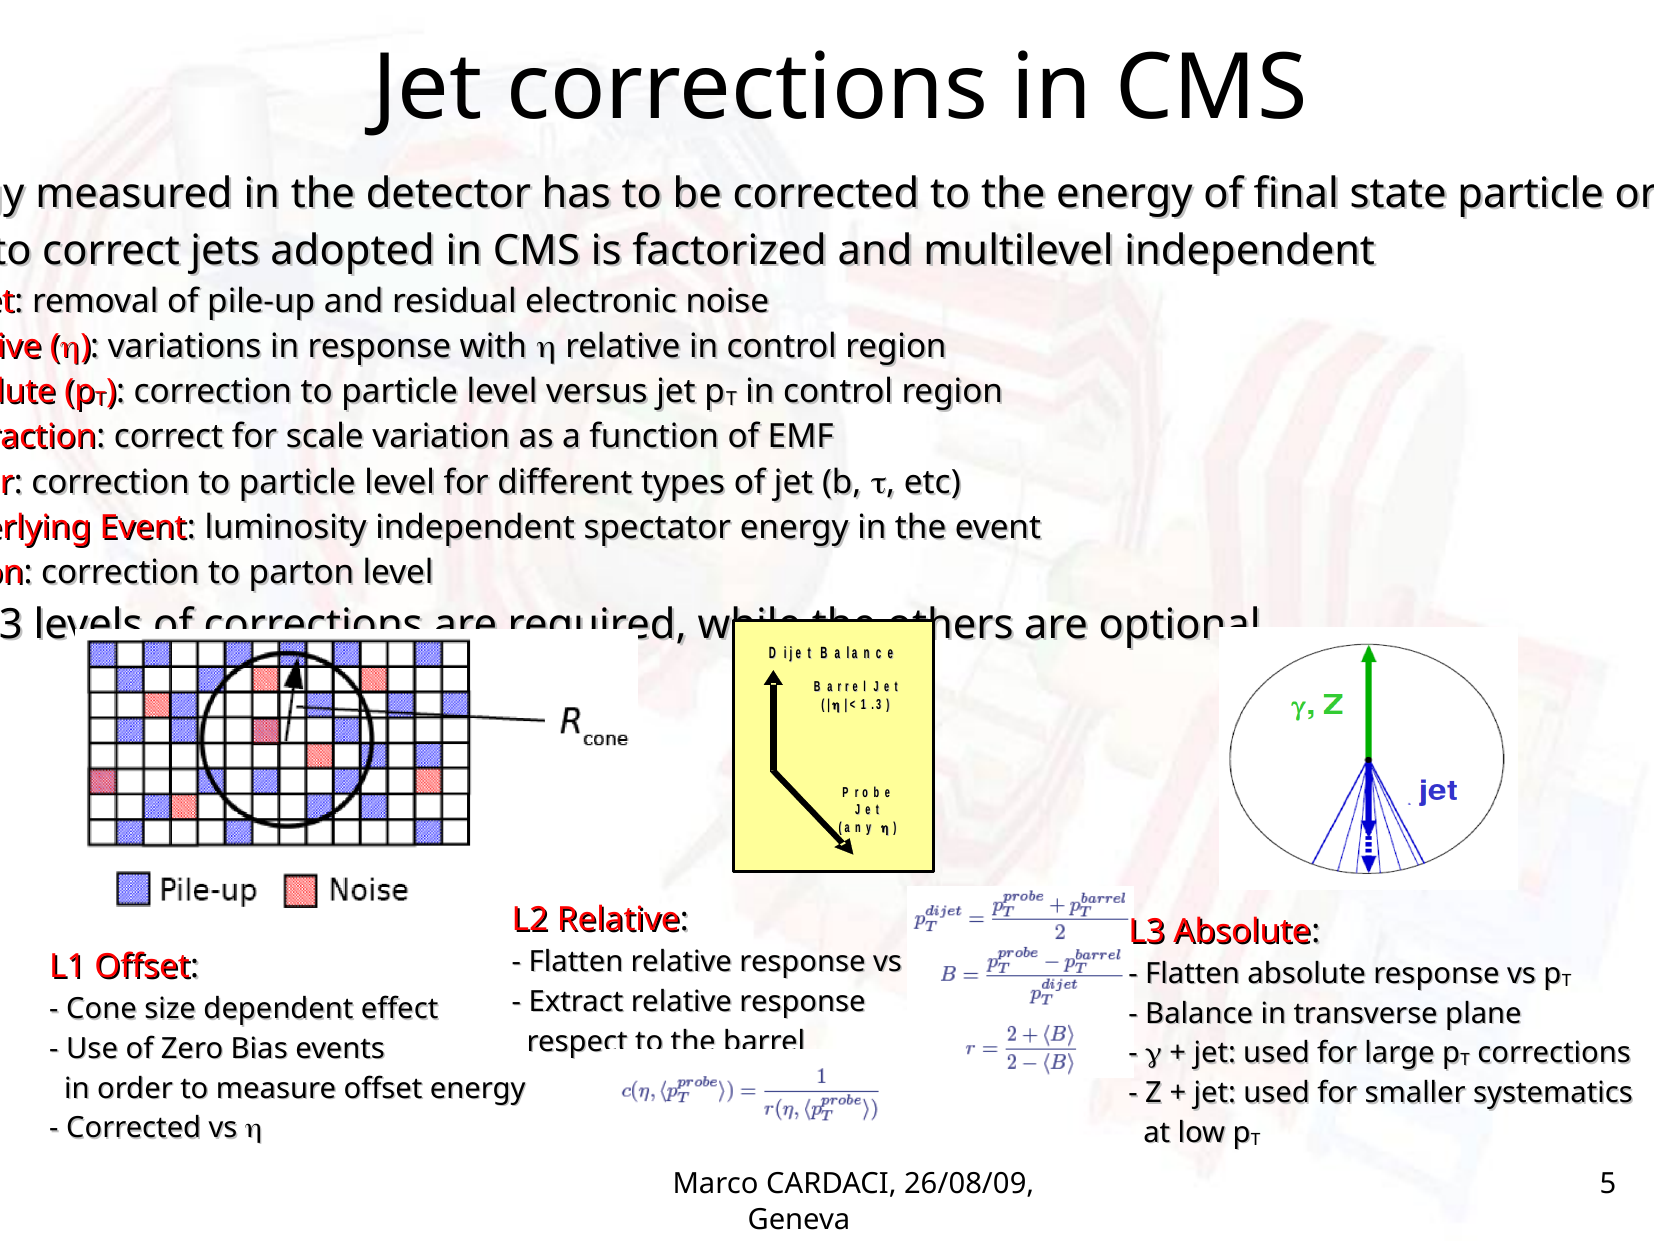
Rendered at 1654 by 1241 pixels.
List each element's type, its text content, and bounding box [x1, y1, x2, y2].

text_box 5 [1584, 1157, 1650, 1213]
title Jet corrections in CMS [206, 15, 1475, 154]
picture [0, 0, 1654, 154]
text_box Jet energy measured in the detector has to be corrected to the energy of final state particle or parton Method to correct jets adopted in CMS is factorized and multilevel independent - L1 Offset: removal of pile-up and residual electronic noise - L2 Relative (): variations in response with  relative in control region - L3 Absolute (pT): correction to particle level versus jet pT in control region - L4 EM fraction: correct for scale variation as a function of EMF - L5 Flavor: correction to particle level for different types of jet (b, , etc) - L6 Underlying Event: luminosity independent spectator energy in the event - L7 Parton: correction to parton level The first 3 levels of corrections are required, while the others are optional [0, 154, 1654, 659]
text_box L3 Absolute: - Flatten absolute response vs pT - Balance in transverse plane -  + jet: used for large pT corrections - Z + jet: used for smaller systematics at low pT [1113, 899, 1649, 1159]
text_box Marco CARDACI, 26/08/09, Geneva [657, 1157, 1078, 1213]
text_box L1 Offset: - Cone size dependent effect - Use of Zero Bias events in order to measure offset energy - Corrected vs  [34, 934, 541, 1155]
picture [0, 619, 1654, 1241]
text_box L2 Relative: - Flatten relative response vs  - Extract relative response respect to the barrel [496, 887, 907, 1068]
